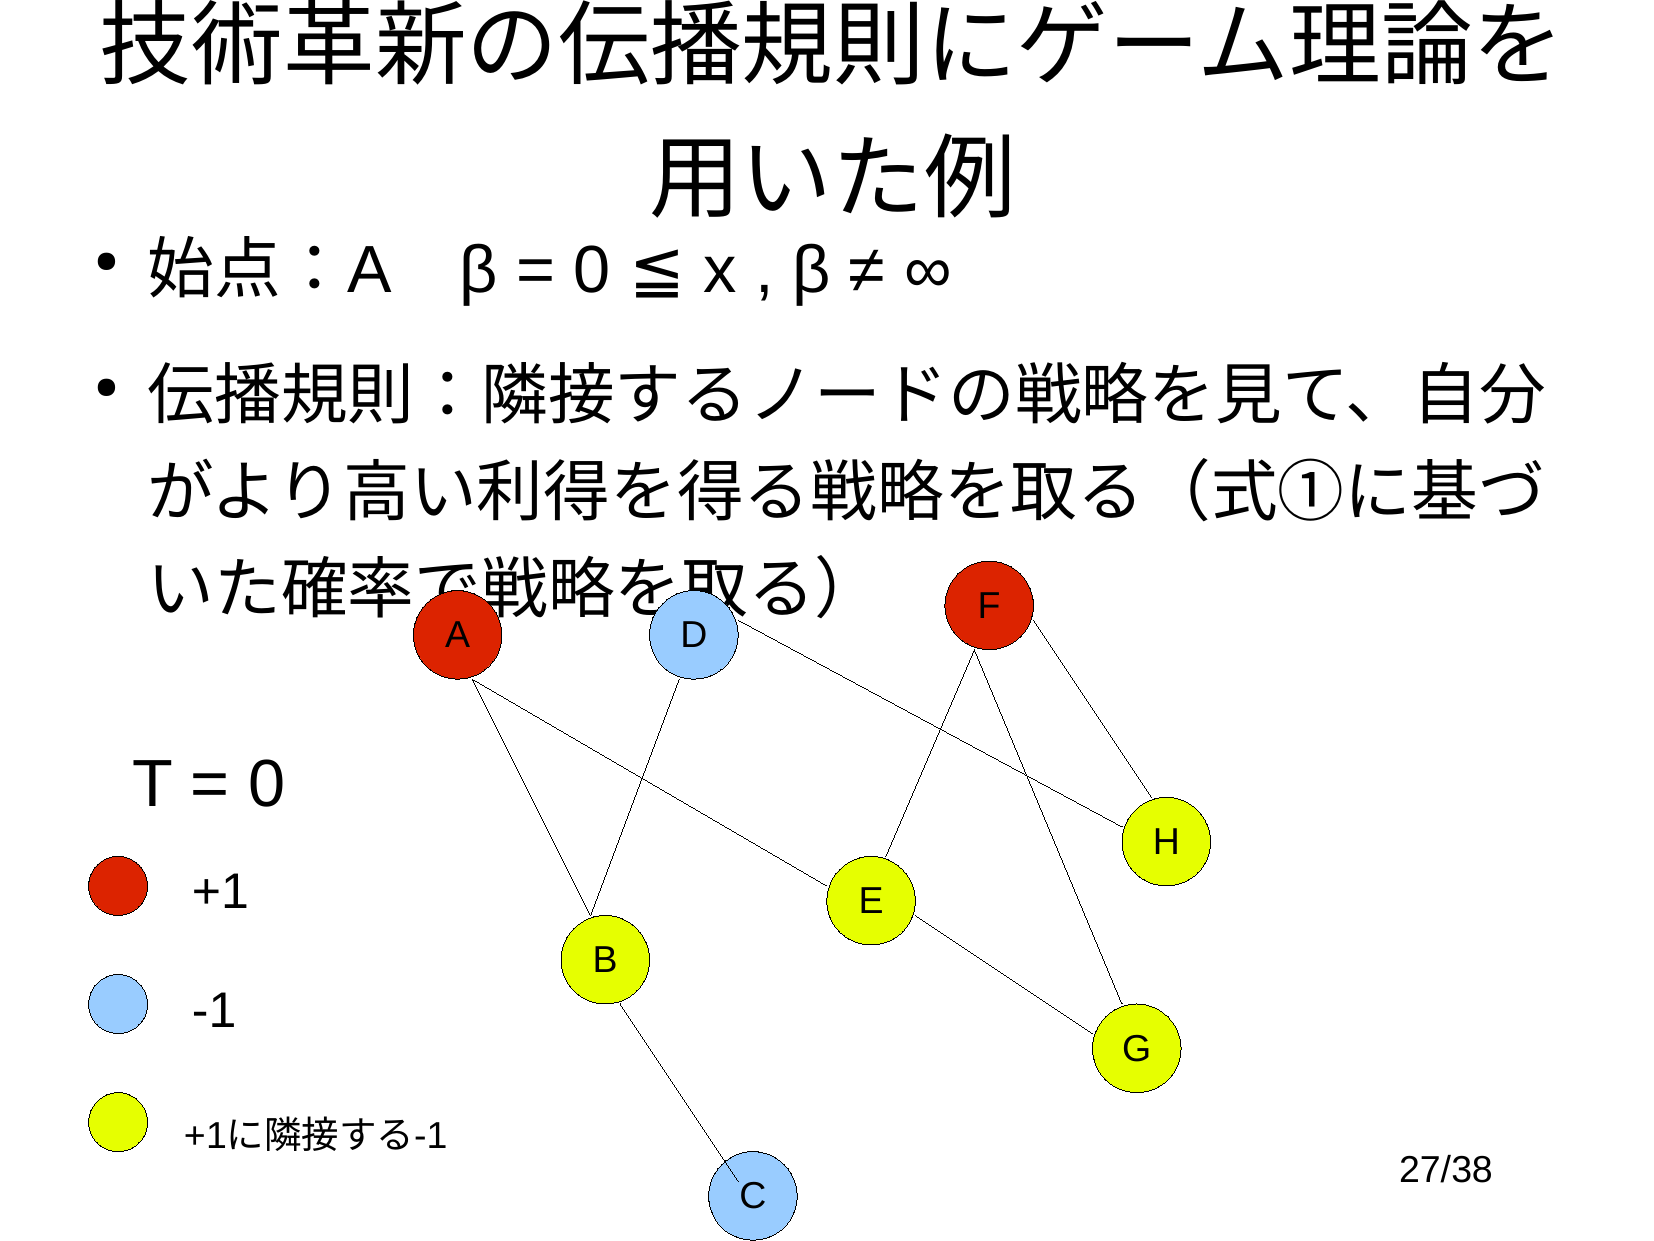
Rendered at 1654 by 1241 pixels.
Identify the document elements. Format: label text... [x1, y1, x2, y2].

text_box F [944, 561, 1034, 650]
text_box D [649, 590, 739, 680]
text_box E [826, 856, 916, 945]
text_box A [413, 590, 502, 680]
text_box B [561, 915, 650, 1004]
text_box C [708, 1151, 798, 1241]
text_box +1に隣接する-1 [169, 1097, 524, 1155]
list 始点：A β = 0 ≦ x , β ≠ ∞ 伝播規則：隣接するノードの戦略を見て、自分がより高い利得を得る戦略を取る（式①に基づいた確率で戦略を取る） [76, 215, 1565, 1211]
text_box +1 [177, 856, 384, 927]
text_box -1 [177, 974, 384, 1045]
text_box [88, 974, 148, 1034]
title 技術革新の伝播規則にゲーム理論を用いた例 [88, 0, 1577, 208]
text_box H [1122, 797, 1211, 886]
text_box G [1092, 1003, 1182, 1093]
text_box T = 0 [118, 738, 325, 828]
text_box <番号>/38 [1413, 1140, 1608, 1211]
text_box [88, 856, 148, 916]
text_box [88, 1092, 148, 1152]
